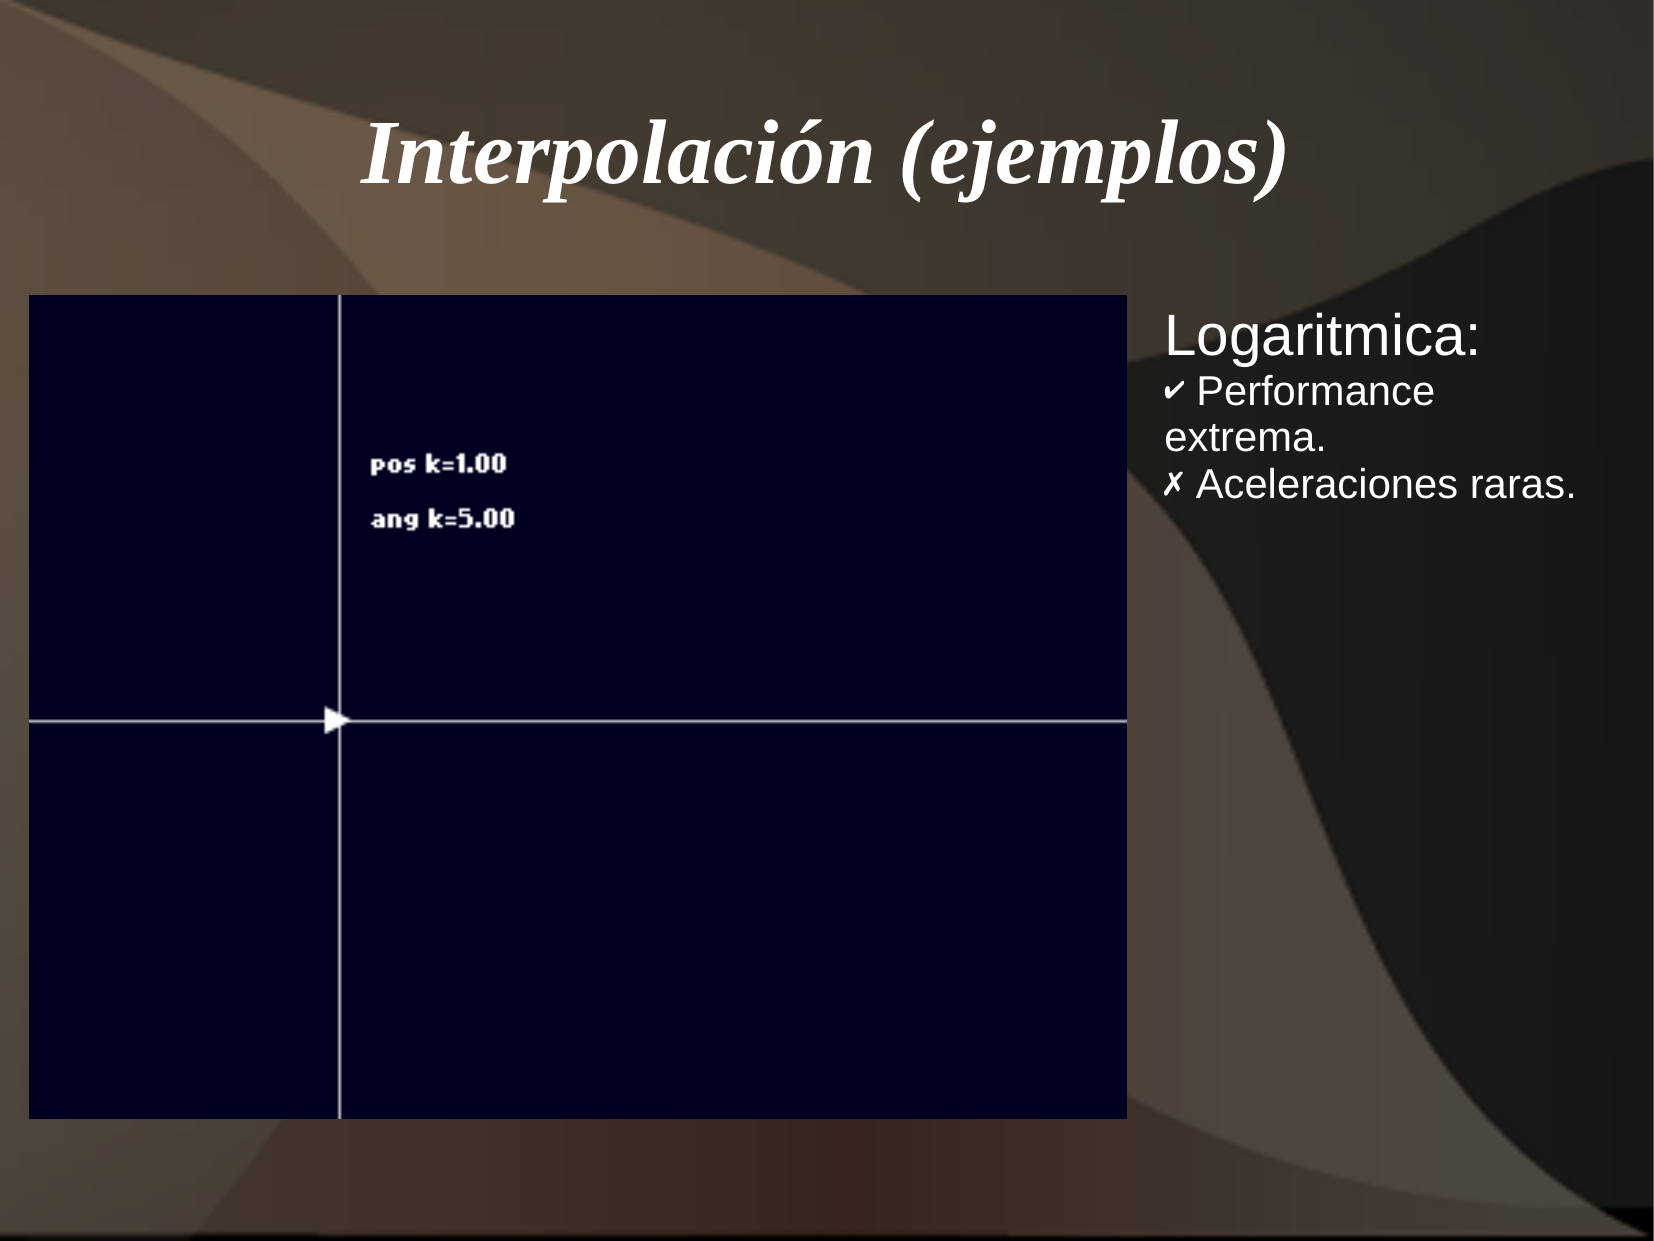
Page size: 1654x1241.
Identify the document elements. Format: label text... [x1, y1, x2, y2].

title Interpolación (ejemplos) [82, 49, 1571, 257]
picture [0, 0, 1654, 1241]
text_box Logaritmica: Performance extrema. Aceleraciones raras. [1134, 295, 1608, 827]
